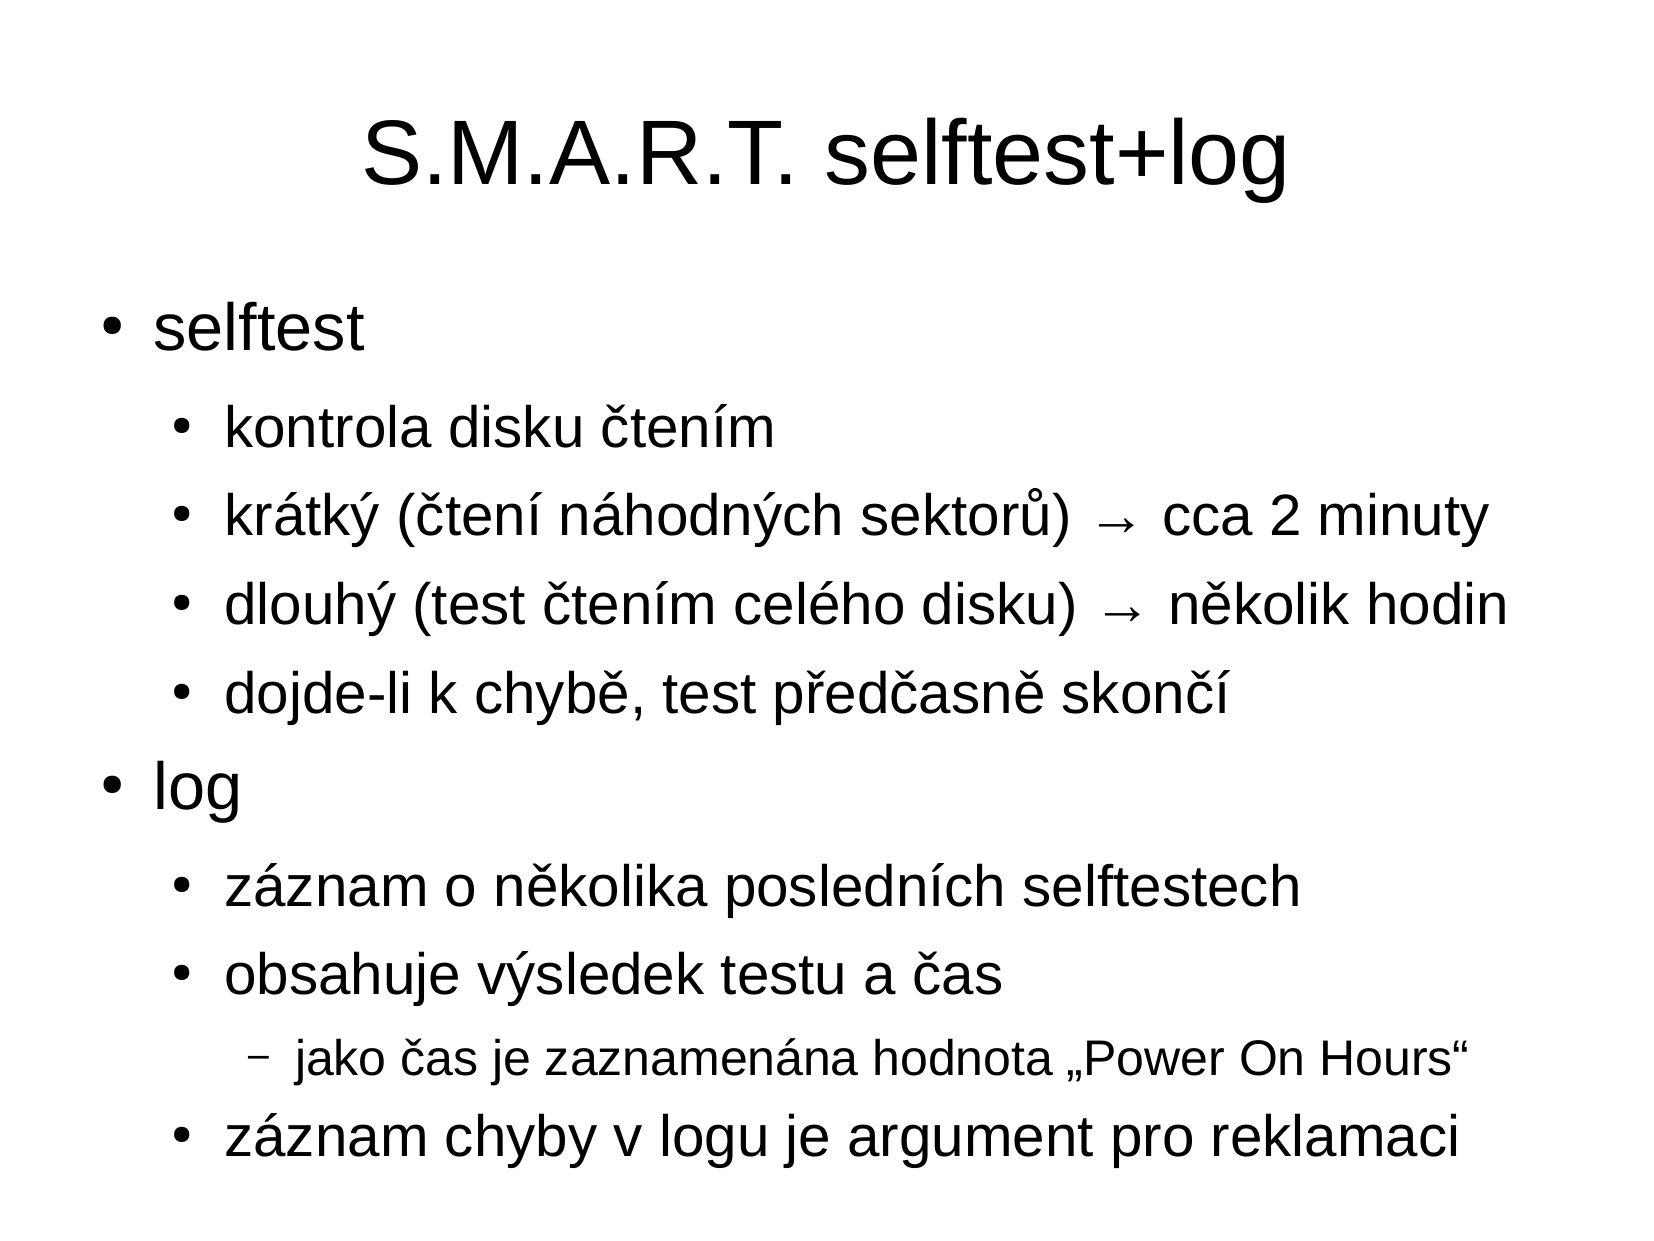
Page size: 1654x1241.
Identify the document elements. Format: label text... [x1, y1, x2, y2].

title S.M.A.R.T. selftest+log [82, 49, 1571, 257]
list selftest kontrola disku čtením krátký (čtení náhodných sektorů) → cca 2 minuty dlouhý (test čtením celého disku) → několik hodin dojde-li k chybě, test předčasně skončí log záznam o několika posledních selftestech obsahuje výsledek testu a čas jako čas je zaznamenána hodnota „Power On Hours“ záznam chyby v logu je argument pro reklamaci [82, 290, 1571, 1170]
